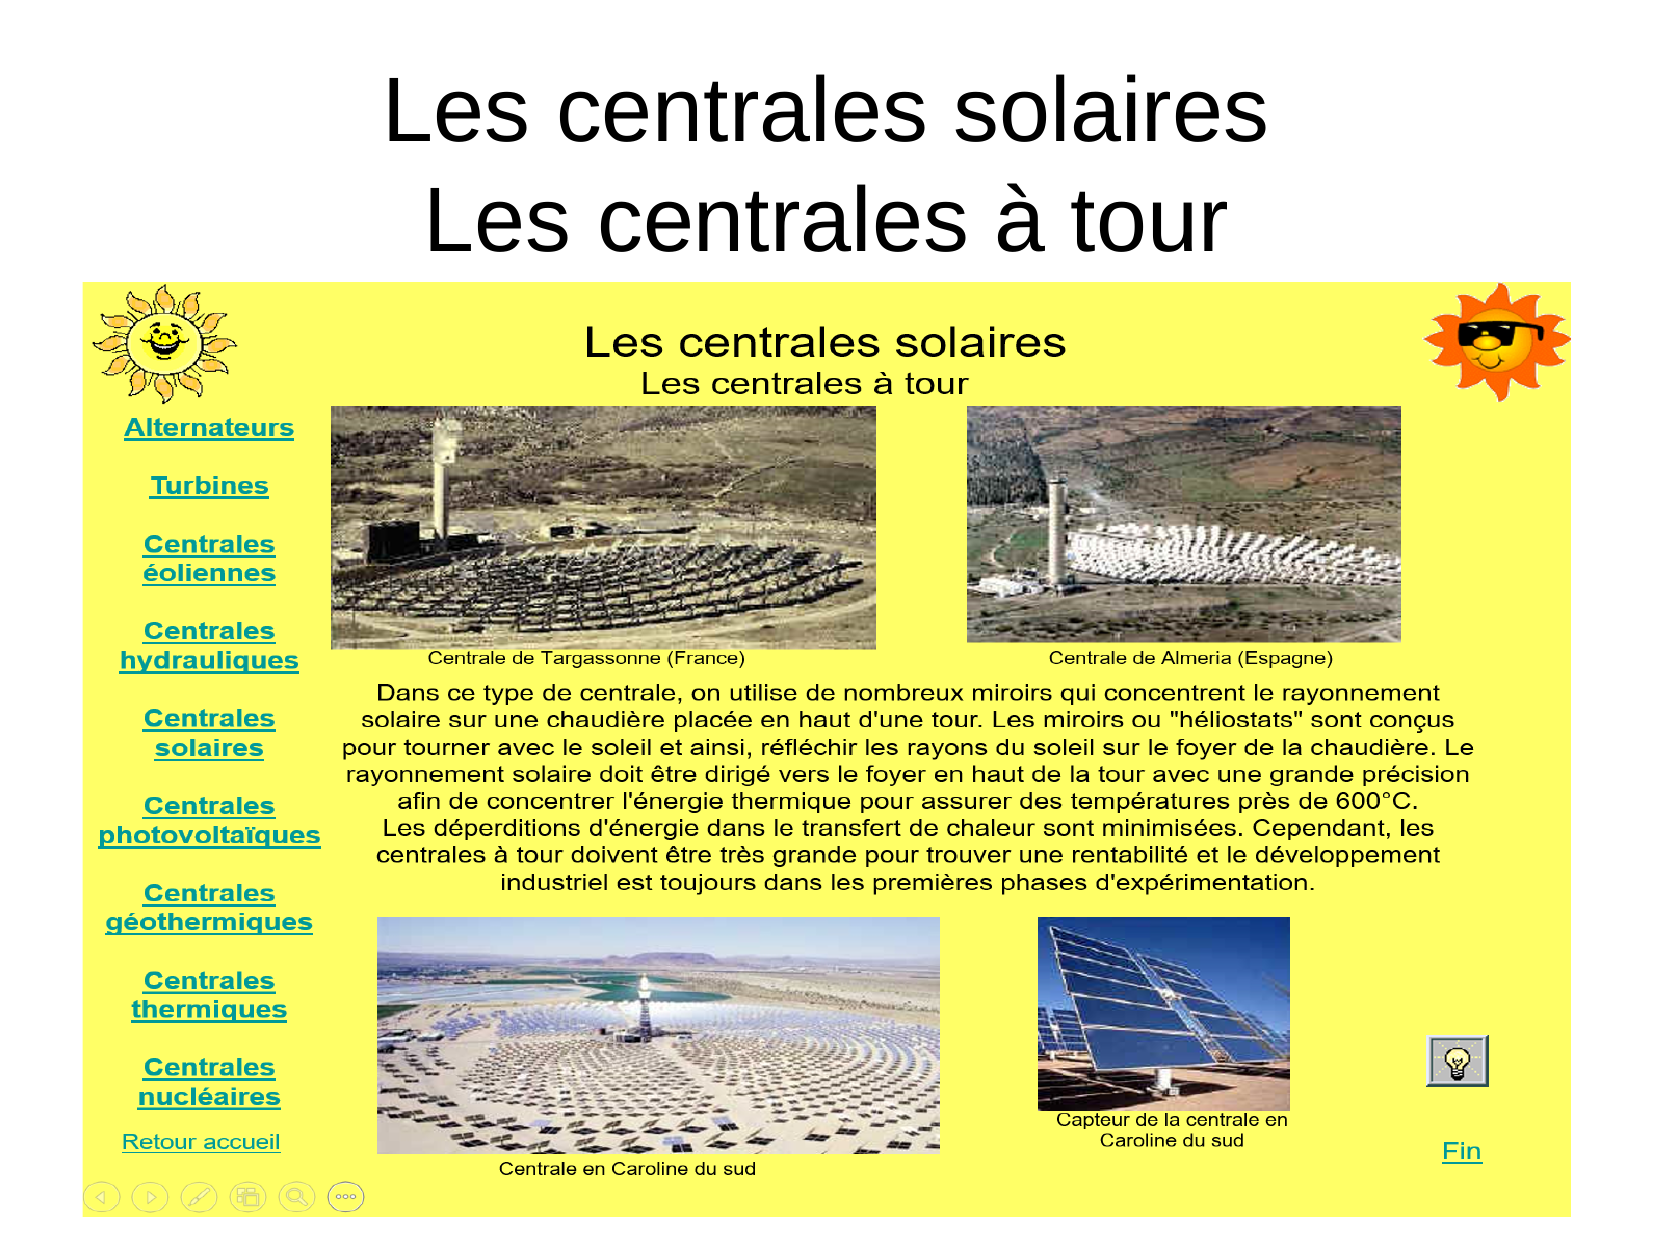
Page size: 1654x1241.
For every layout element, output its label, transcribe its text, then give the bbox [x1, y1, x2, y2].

picture [82, 277, 1571, 1217]
title Les centrales solaires Les centrales à tour [82, 49, 1571, 257]
